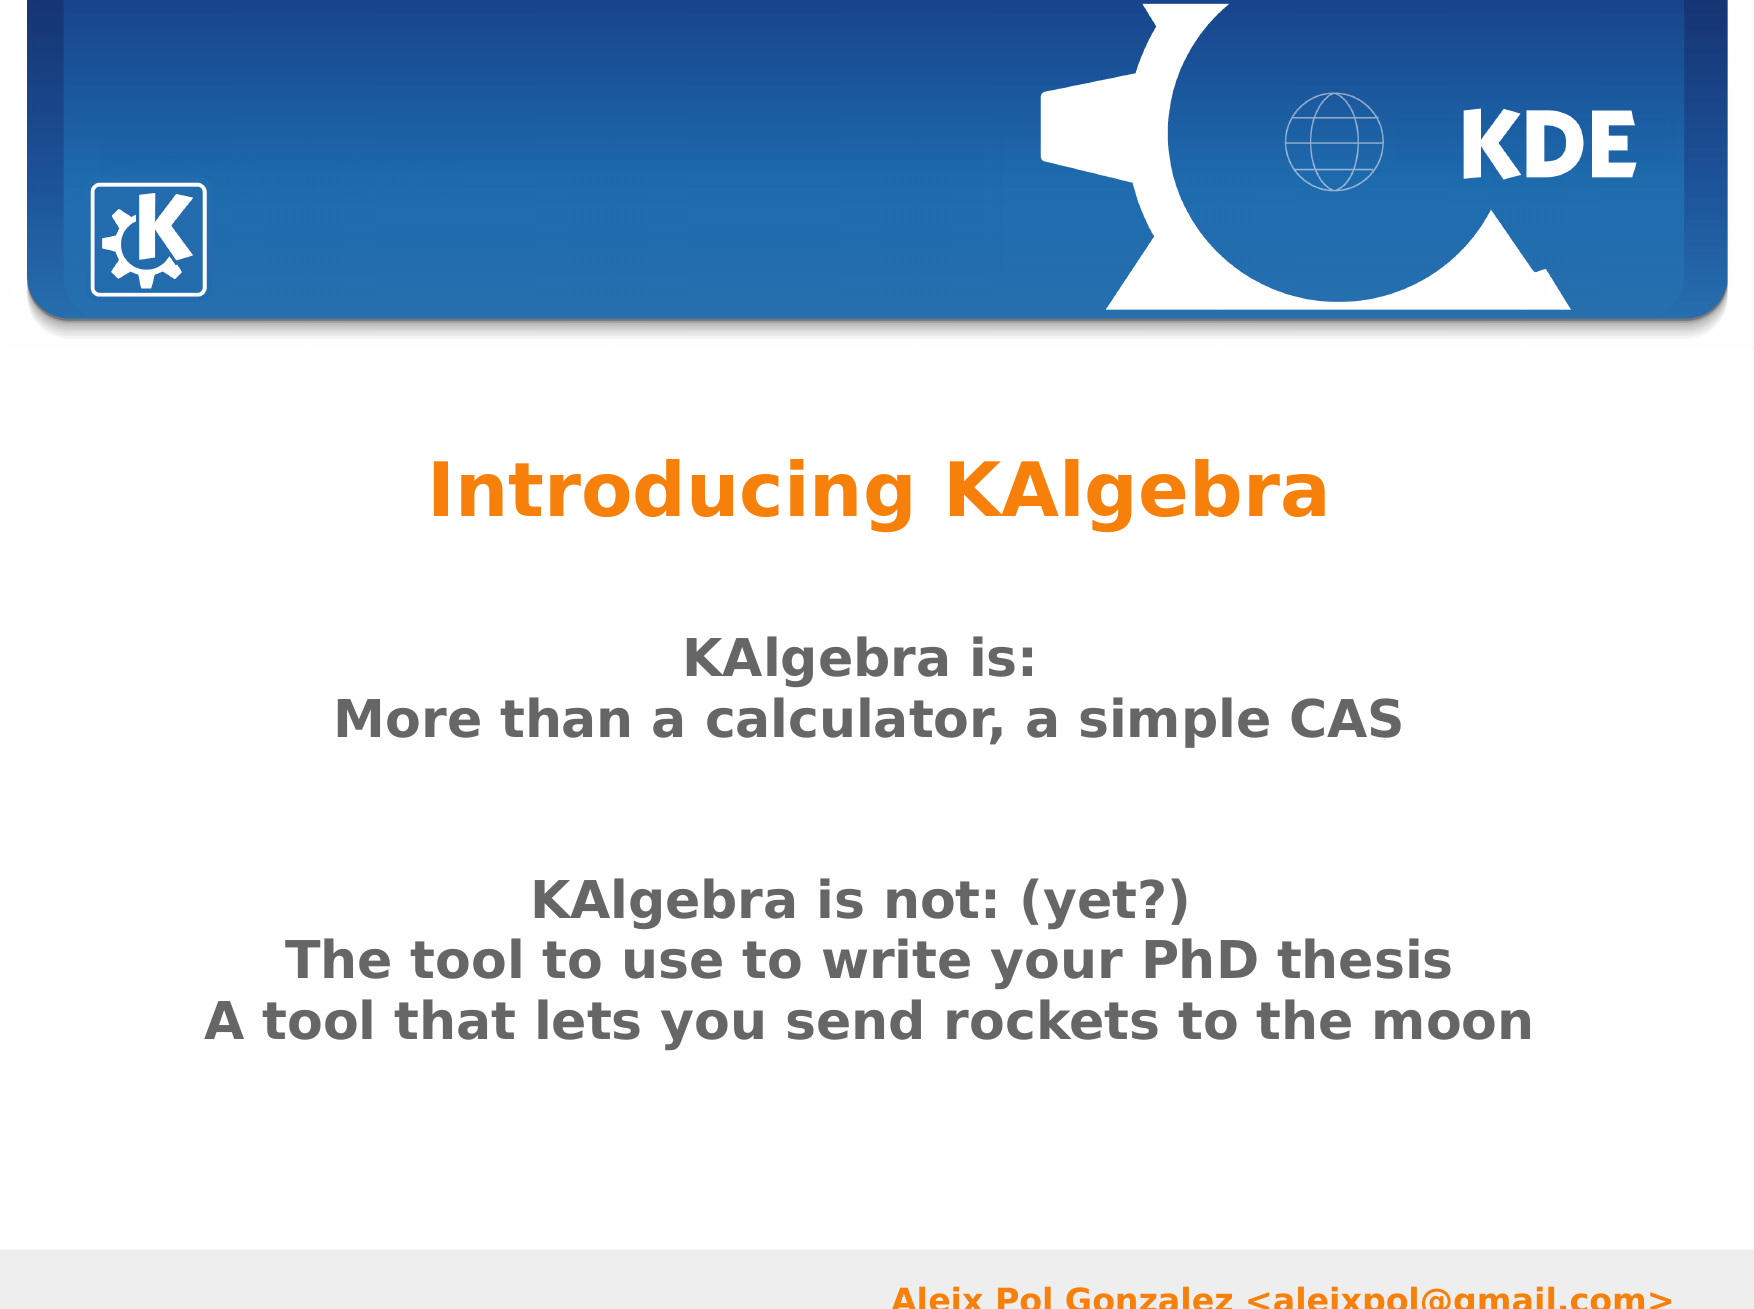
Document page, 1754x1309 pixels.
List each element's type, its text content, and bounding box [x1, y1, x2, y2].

text_box KAlgebra is: More than a calculator, a simple CAS KAlgebra is not: (yet?) The tool to use to write your PhD thesis A tool that lets you send rockets to the moon [71, 620, 1651, 1060]
picture [0, 0, 1754, 349]
text_box Introducing KAlgebra [122, 395, 1606, 499]
